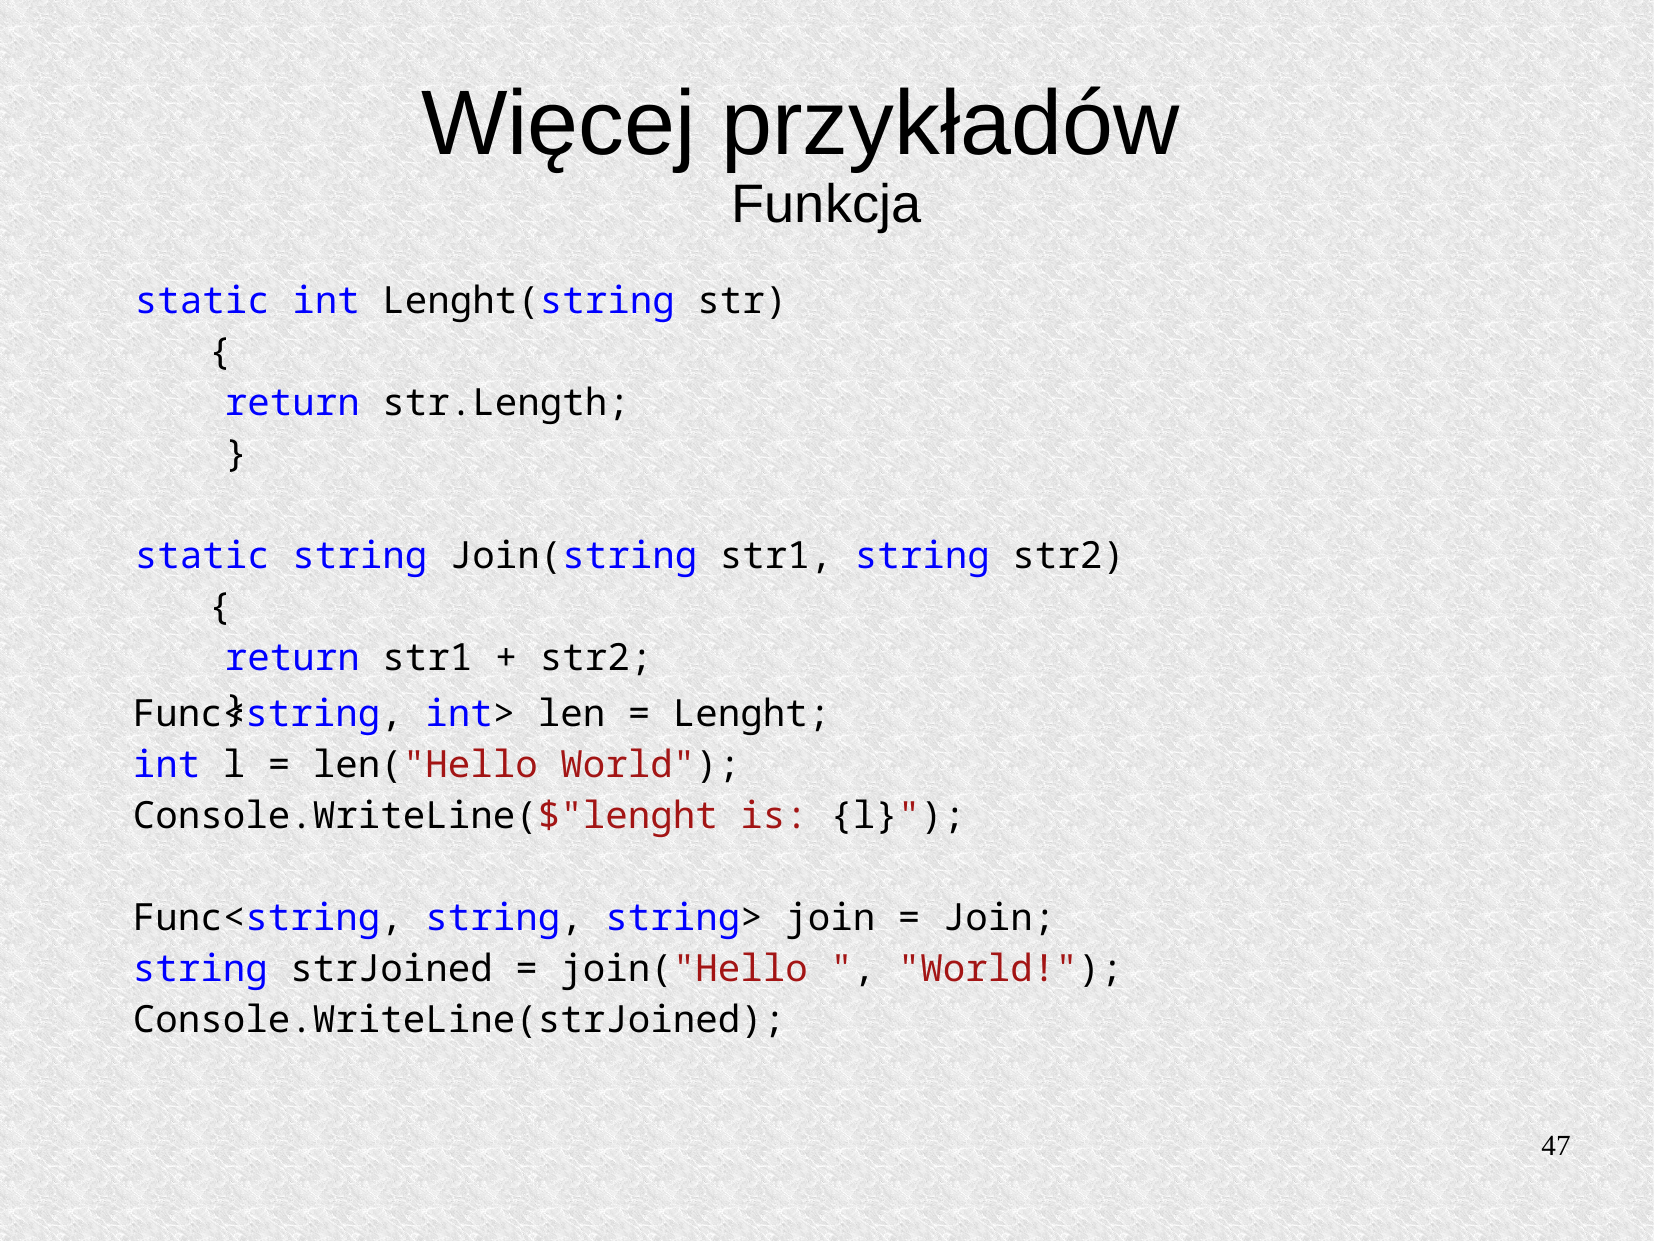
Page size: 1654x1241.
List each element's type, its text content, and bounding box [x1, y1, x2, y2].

text_box static int Lenght(string str) { return str.Length; } static string Join(string str1, string str2) { return str1 + str2; } [120, 265, 1506, 650]
title Więcej przykładów Funkcja [82, 49, 1571, 257]
picture [0, 0, 1654, 1241]
text_box Func<string, int> len = Lenght; int l = len("Hello World"); Console.WriteLine($"lenght is: {l}"); Func<string, string, string> join = Join; string strJoined = join("Hello ", "World!"); Console.WriteLine(strJoined); [118, 679, 1536, 975]
